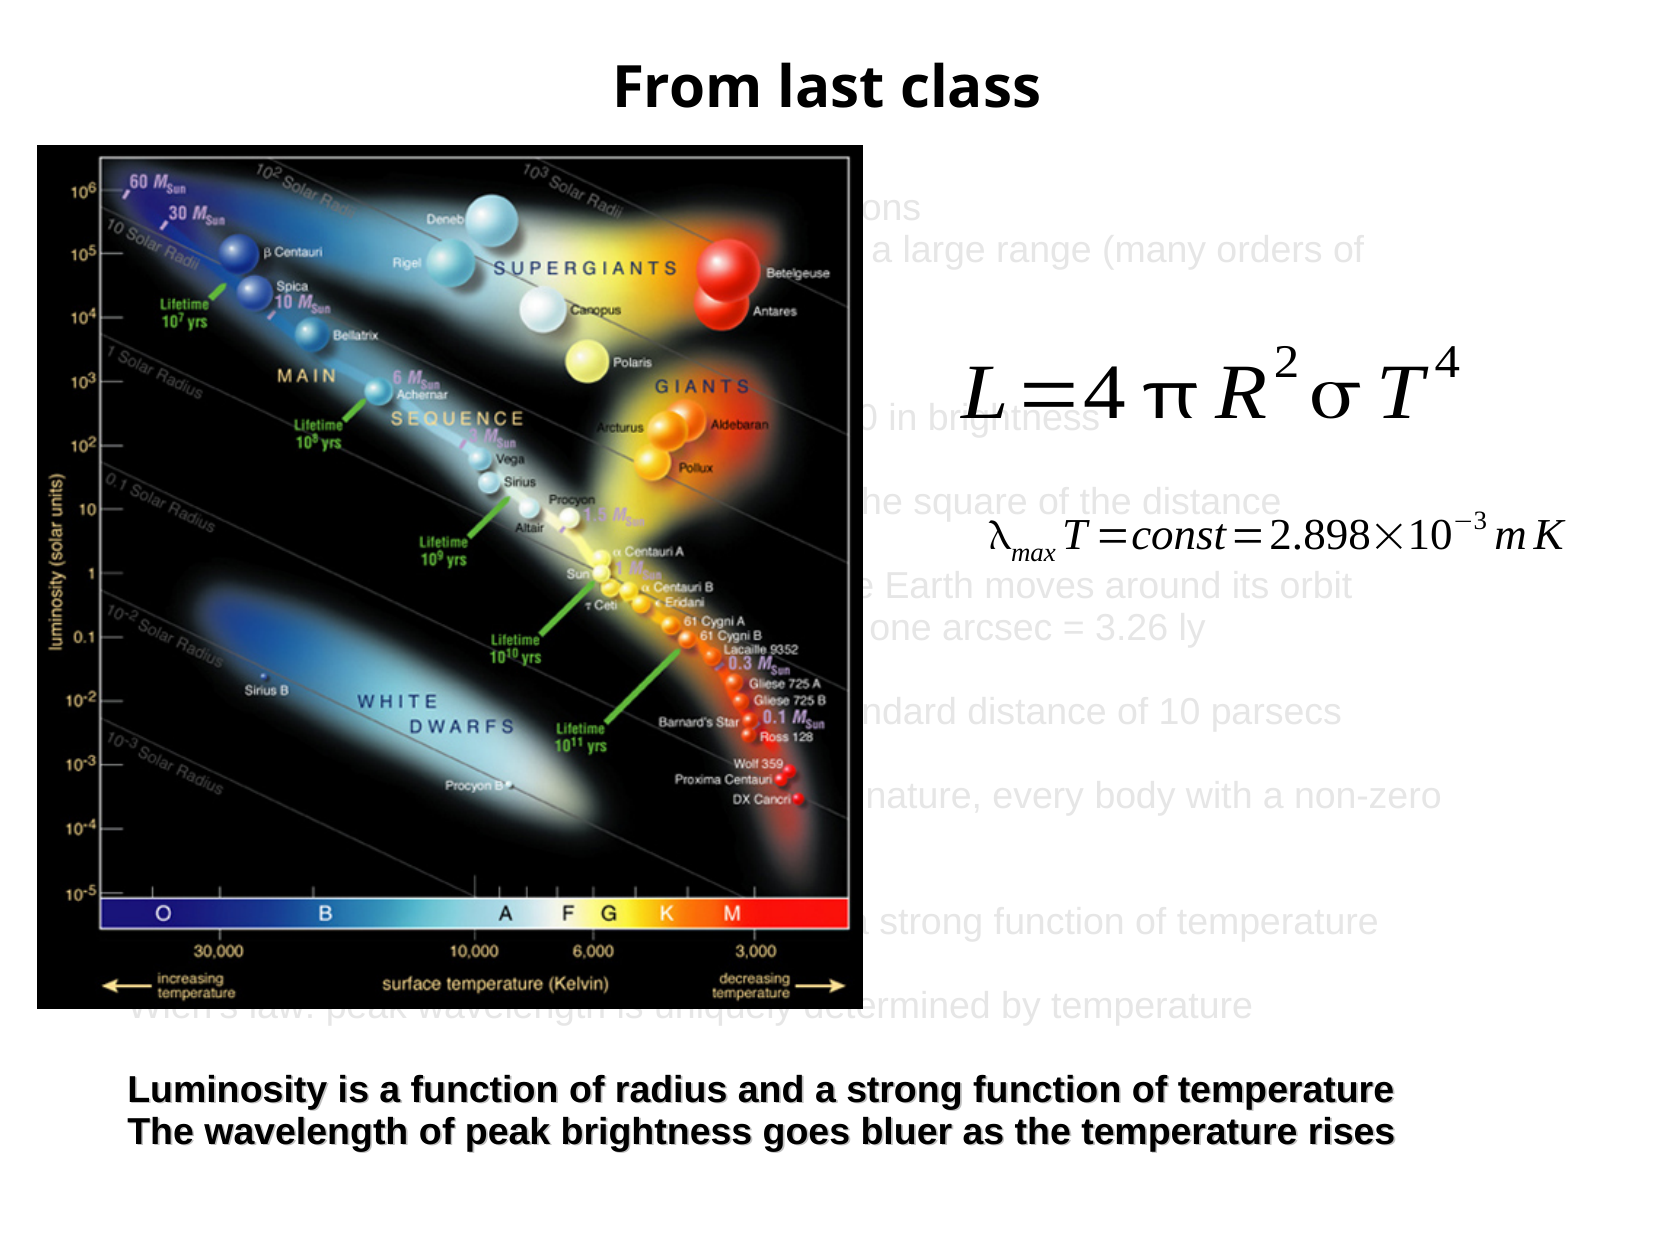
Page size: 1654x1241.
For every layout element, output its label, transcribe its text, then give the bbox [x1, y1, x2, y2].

chart [975, 505, 1576, 568]
text_box From last class [0, 37, 1654, 134]
picture [37, 145, 863, 1009]
text_box Logarithms convert multiplications into additions Useful when dealing with numbers that span a large range (many orders of magnitude) Magnitude scale: A reverse scale Logarithmic: 5 magnitudes mean a factor 100 in brightness Physical brightness is called Flux, falls with the square of the distance Parallax: apparent movement of a star as the Earth moves around its orbit Parsec: distance where the parallax angle is one arcsec = 3.26 ly Absolute magnitude: Magnitude from the standard distance of 10 parsecs Black body (thermal) radiation: a property of nature, every body with a non-zero temperature emits thermal radiation. Steffan-Boltzmann law: thermal radiation is a strong function of temperature Wien's law: peak wavelength is uniquely determined by temperature Luminosity is a function of radius and a strong function of temperature The wavelength of peak brightness goes bluer as the temperature rises [112, 179, 1538, 1241]
chart [937, 337, 1479, 443]
